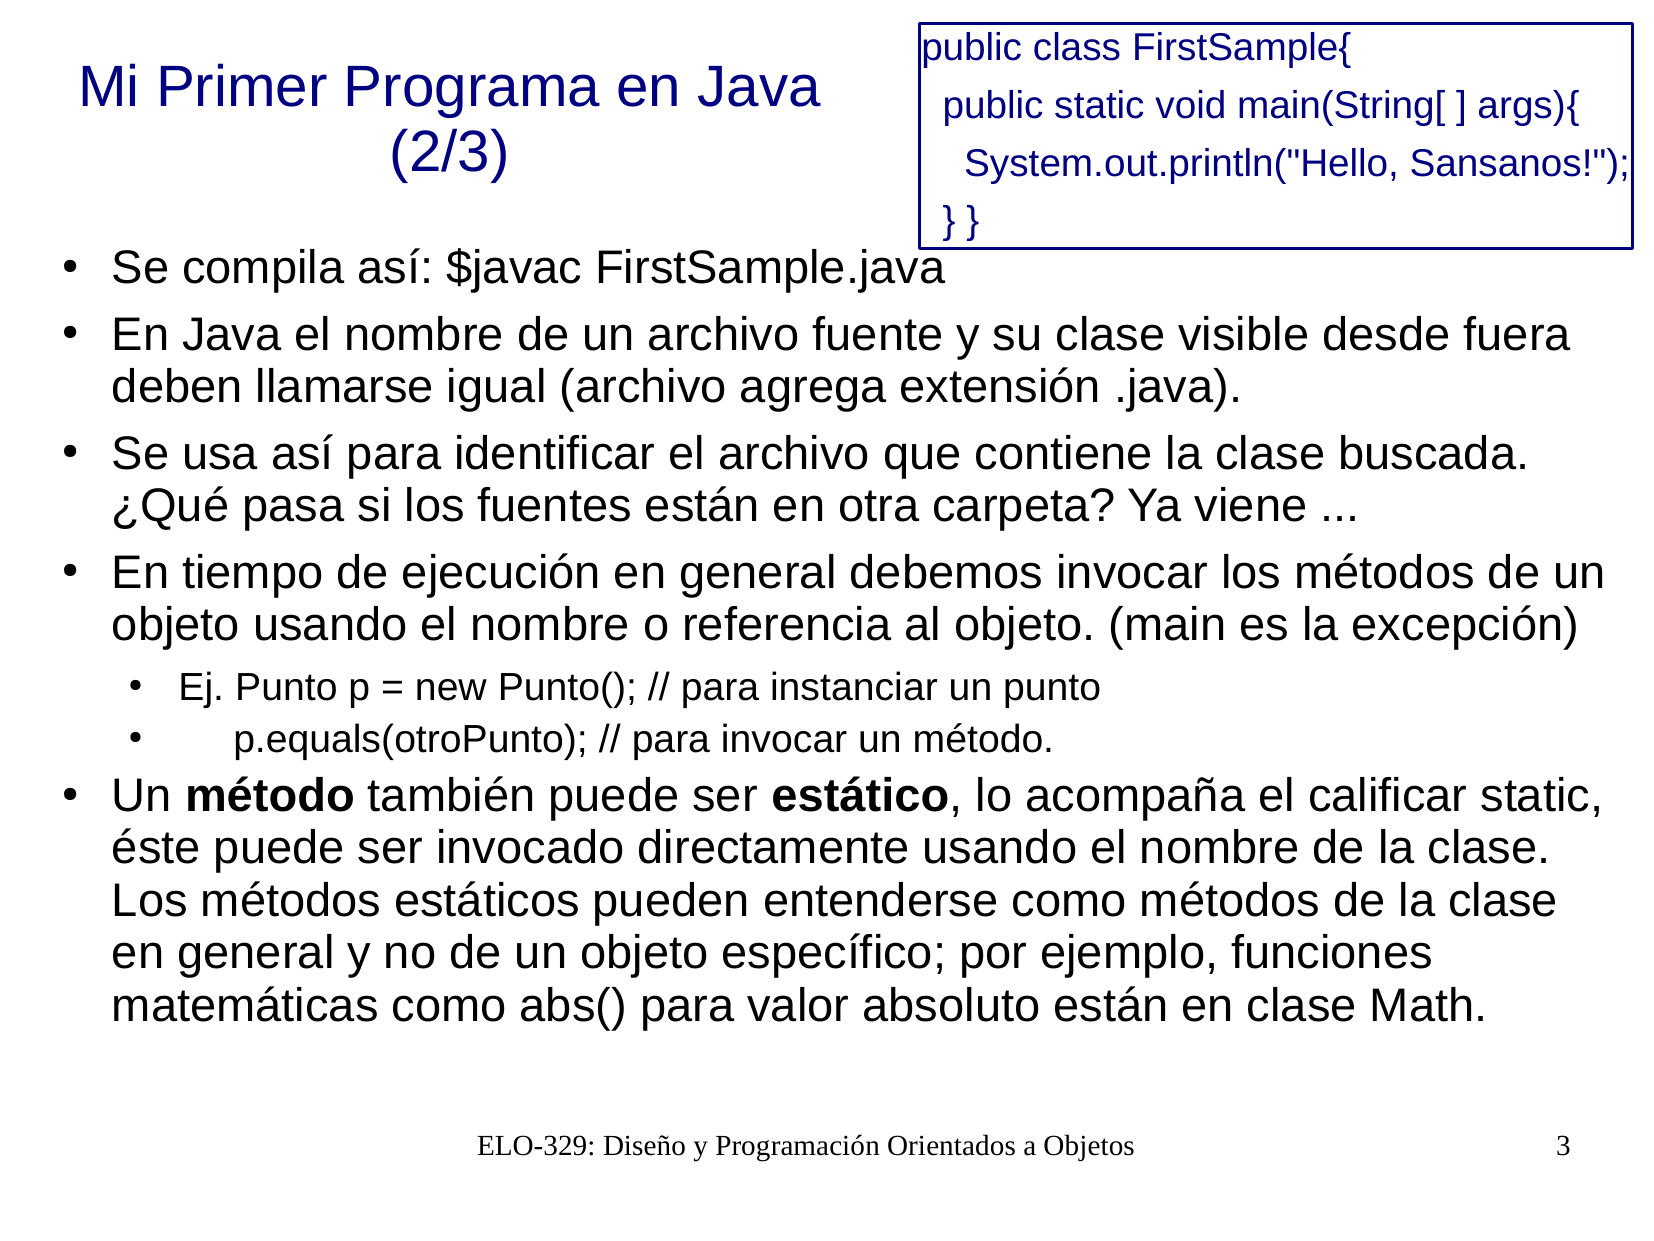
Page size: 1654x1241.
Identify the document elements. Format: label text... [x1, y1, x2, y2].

list Se compila así: $javac FirstSample.java En Java el nombre de un archivo fuente y su clase visible desde fuera deben llamarse igual (archivo agrega extensión .java). Se usa así para identificar el archivo que contiene la clase buscada. ¿Qué pasa si los fuentes están en otra carpeta? Ya viene ... En tiempo de ejecución en general debemos invocar los métodos de un objeto usando el nombre o referencia al objeto. (main es la excepción) Ej. Punto p = new Punto(); // para instanciar un punto p.equals(otroPunto); // para invocar un método. Un método también puede ser estático, lo acompaña el calificar static, éste puede ser invocado directamente usando el nombre de la clase. Los métodos estáticos pueden entenderse como métodos de la clase en general y no de un objeto específico; por ejemplo, funciones matemáticas como abs() para valor absoluto están en clase Math. [45, 240, 1613, 1141]
list public class FirstSample{ public static void main(String[ ] args)‏{ System.out.println("Hello, Sansanos!"); } } [919, 23, 1633, 249]
title Mi Primer Programa en Java (2/3) [37, 45, 863, 192]
